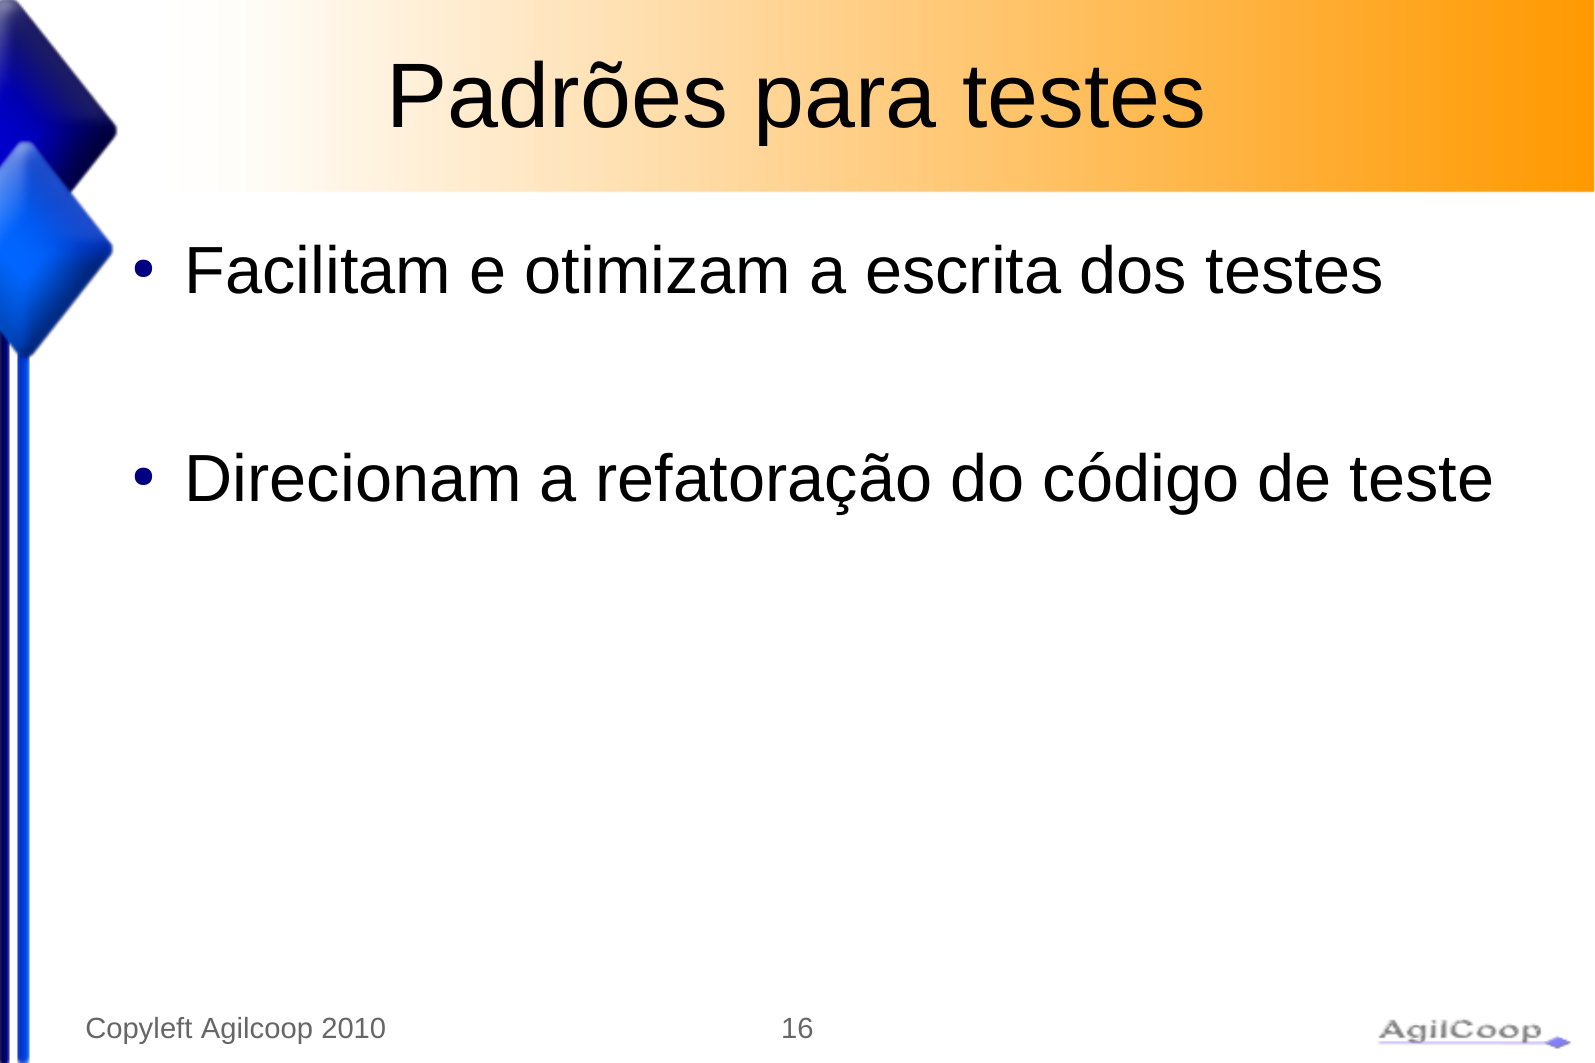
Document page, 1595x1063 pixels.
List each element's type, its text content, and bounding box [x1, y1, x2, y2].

list Facilitam e otimizam a escrita dos testes Direcionam a refatoração do código de teste [113, 232, 1549, 947]
title Padrões para testes [79, 6, 1515, 185]
picture [0, 0, 1595, 1063]
